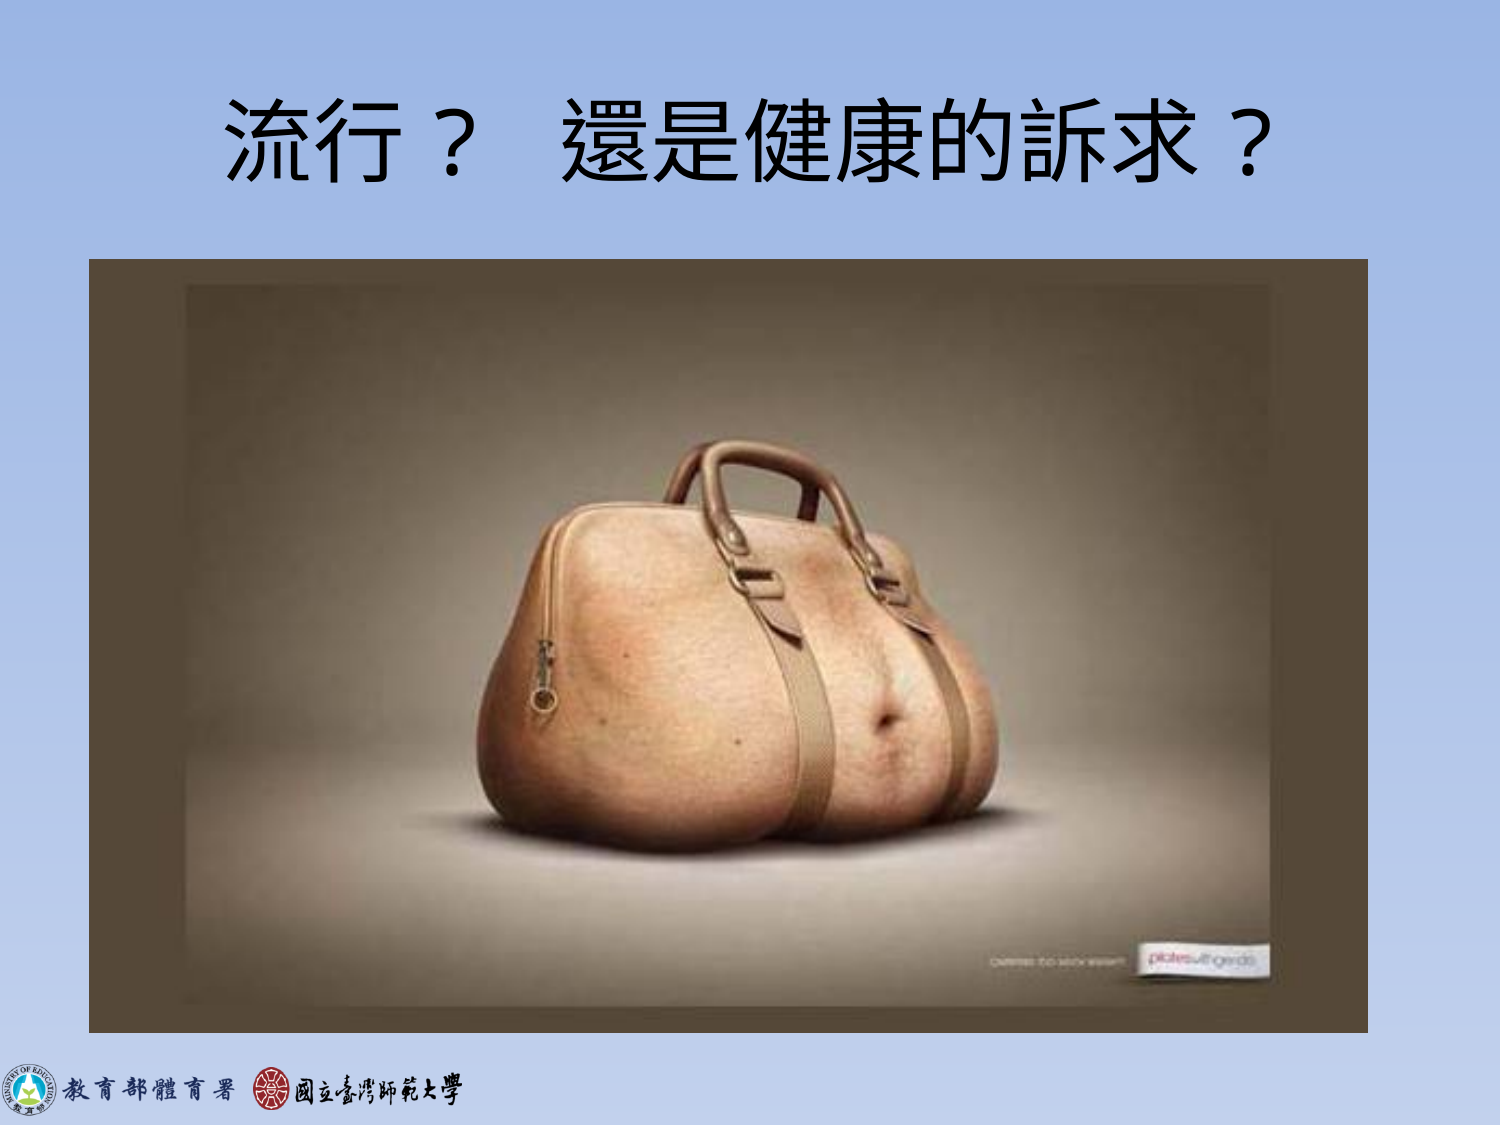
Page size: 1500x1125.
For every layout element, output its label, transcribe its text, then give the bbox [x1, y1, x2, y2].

picture [89, 259, 1368, 1033]
title 流行? 還是健康的訴求? [75, 45, 1426, 233]
